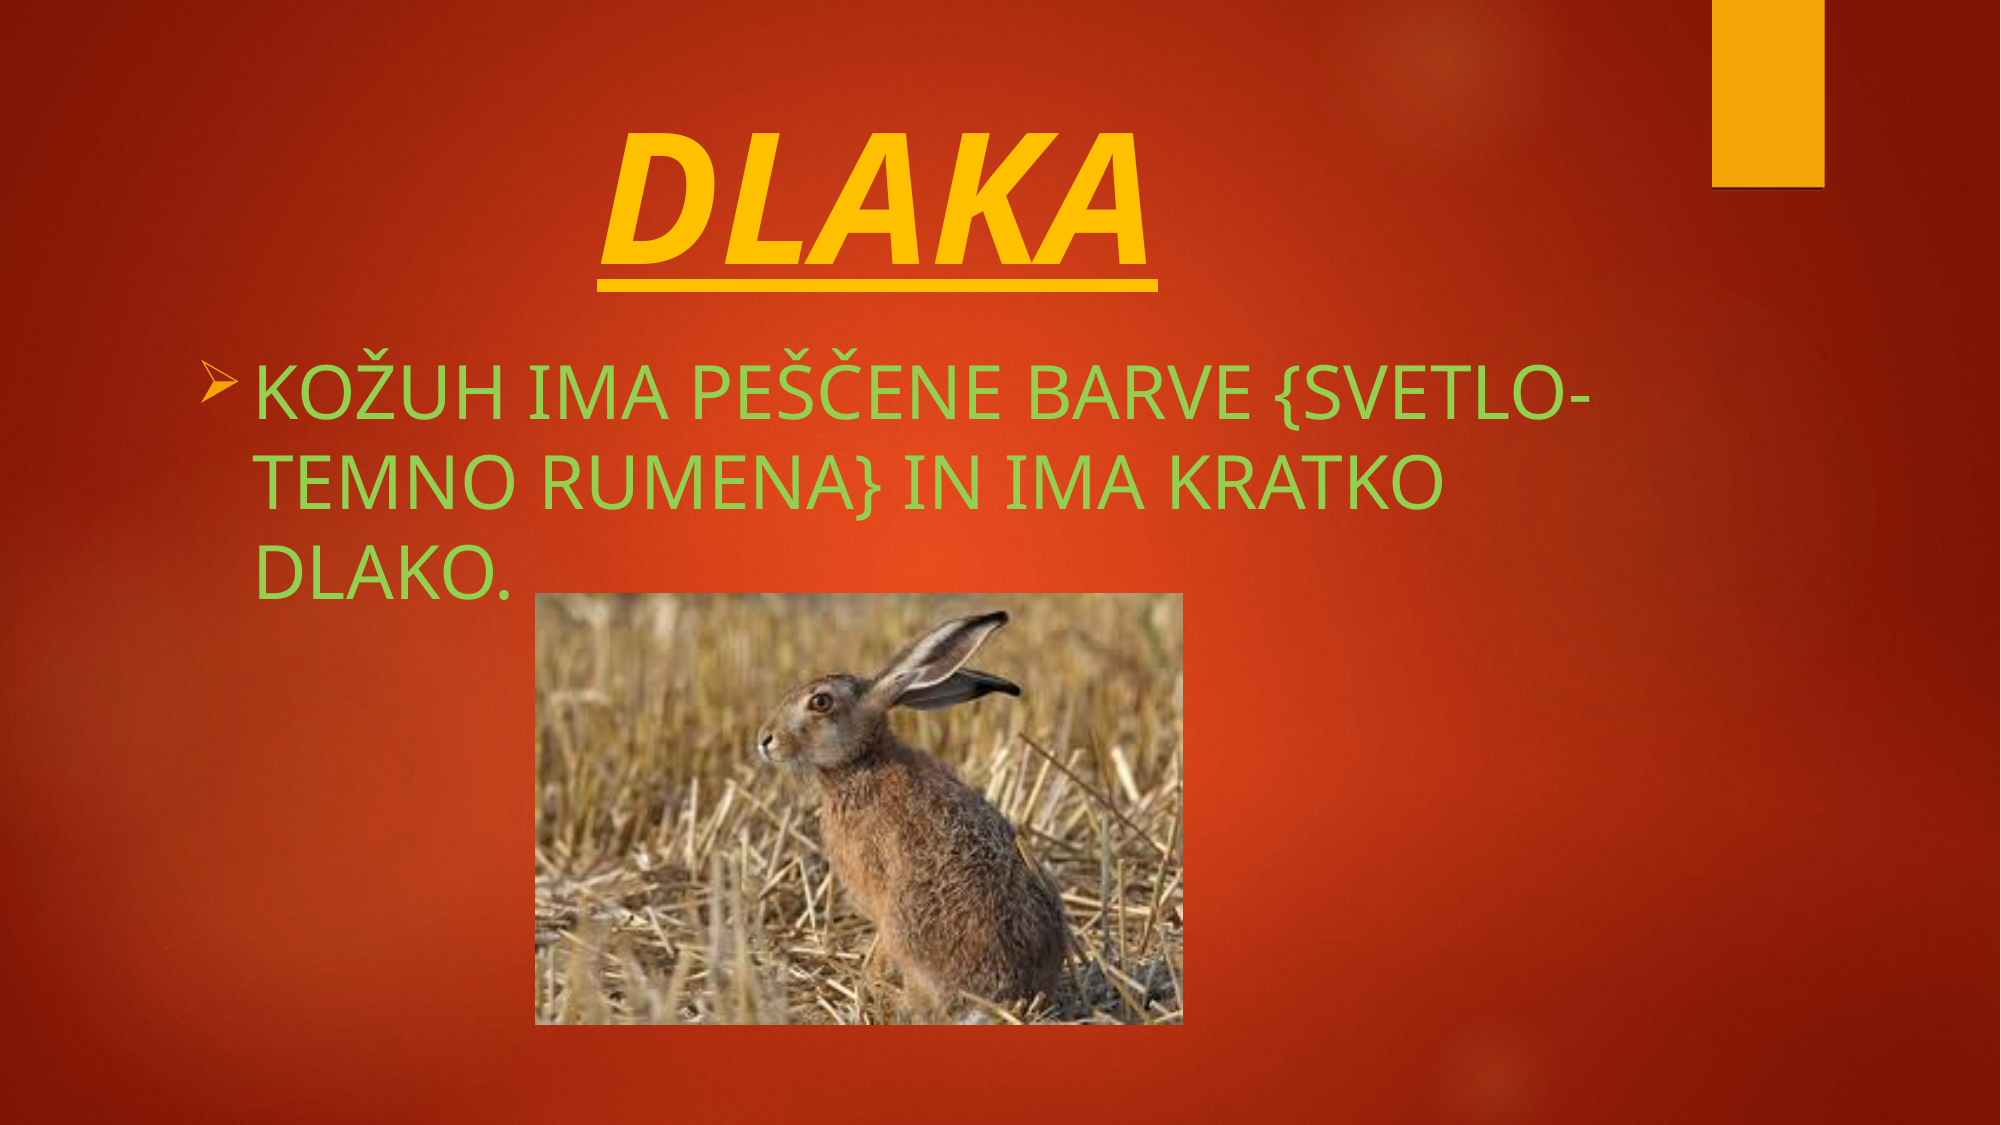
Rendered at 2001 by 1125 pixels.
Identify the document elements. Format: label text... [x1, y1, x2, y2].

list KOŽUH IMA PEŠČENE BARVE {SVETLO-TEMNO RUMENA} IN IMA KRATKO DLAKO. [181, 336, 1649, 1025]
picture [0, 0, 2001, 1125]
title DLAKA [106, 74, 1649, 304]
